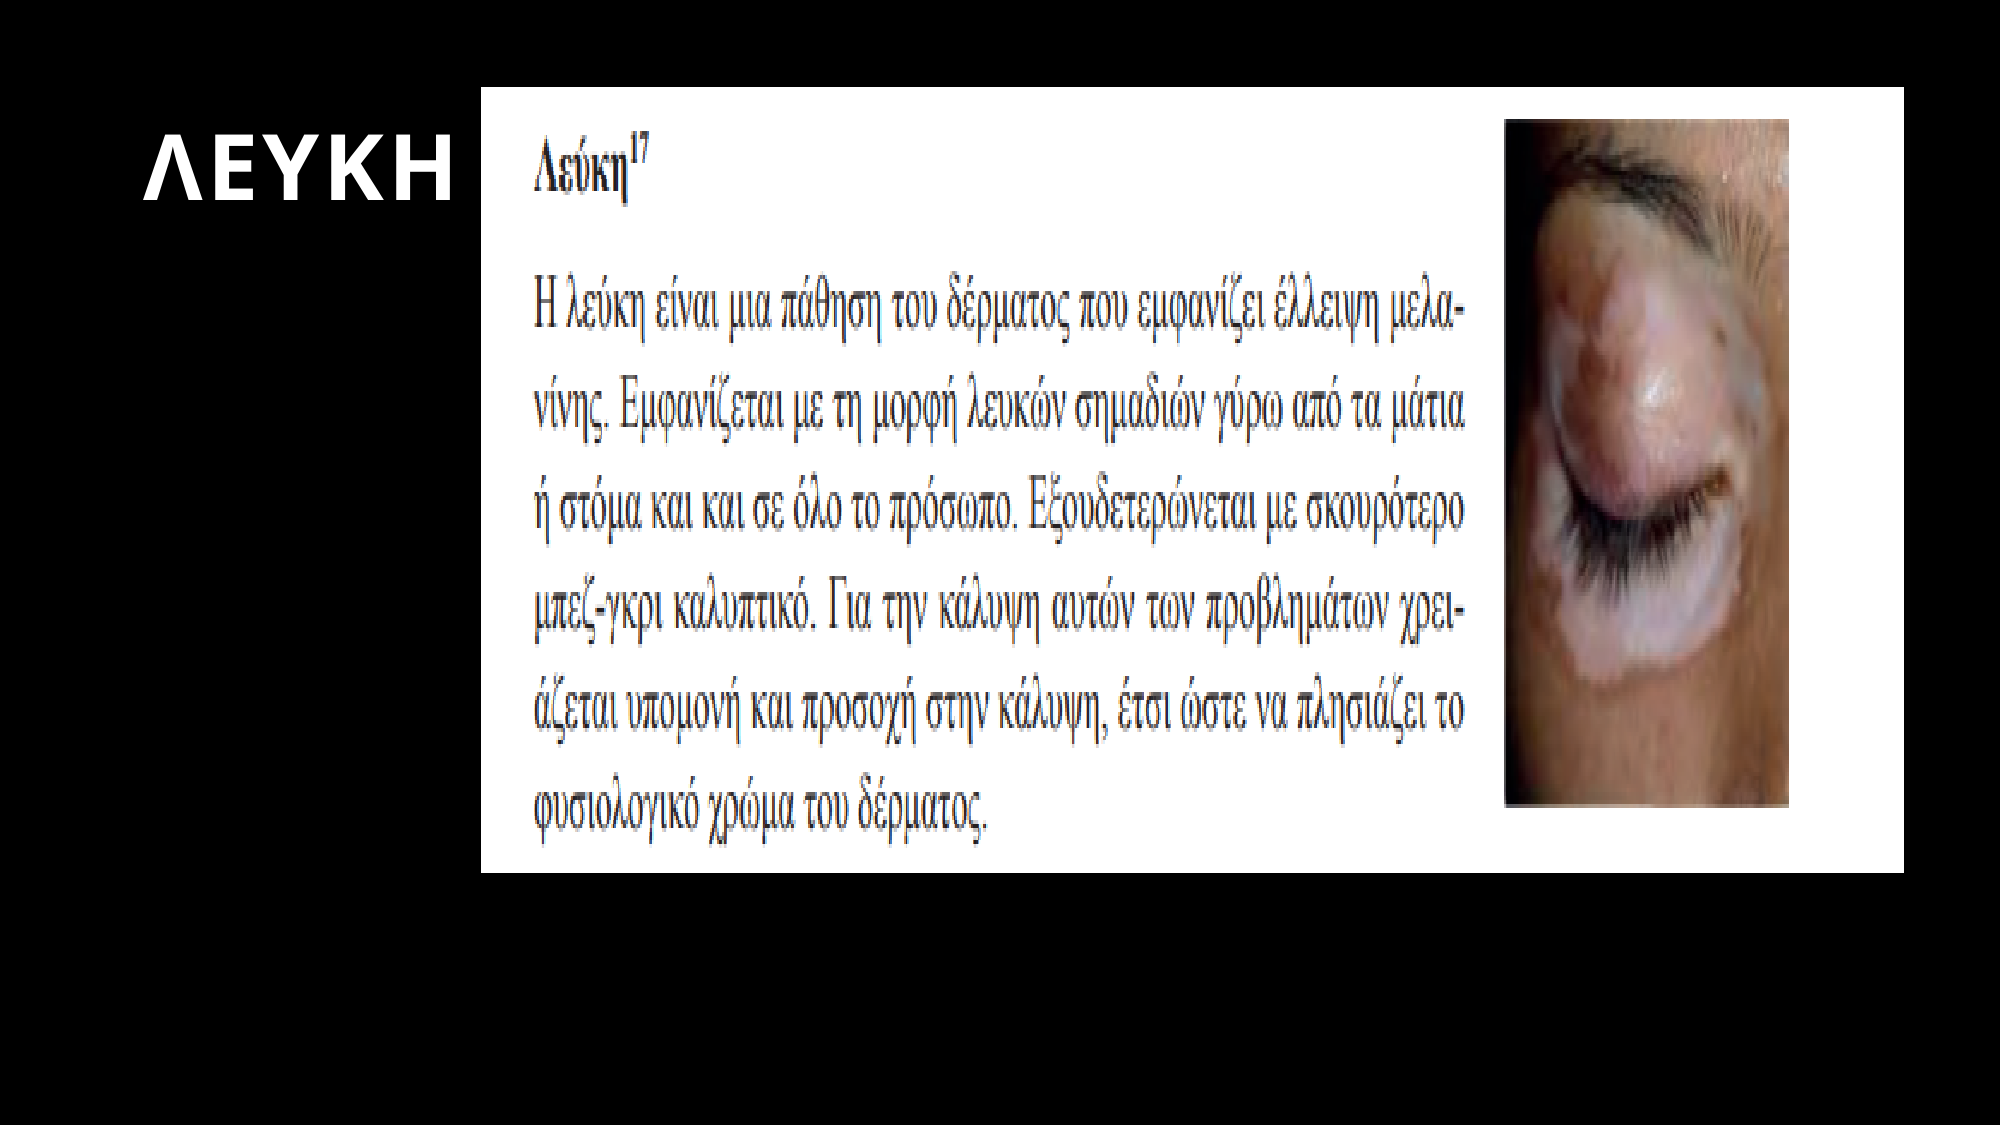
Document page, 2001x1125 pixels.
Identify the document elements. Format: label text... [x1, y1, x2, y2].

title ΛΕΥΚΗ [125, 103, 481, 260]
picture [481, 87, 1904, 873]
